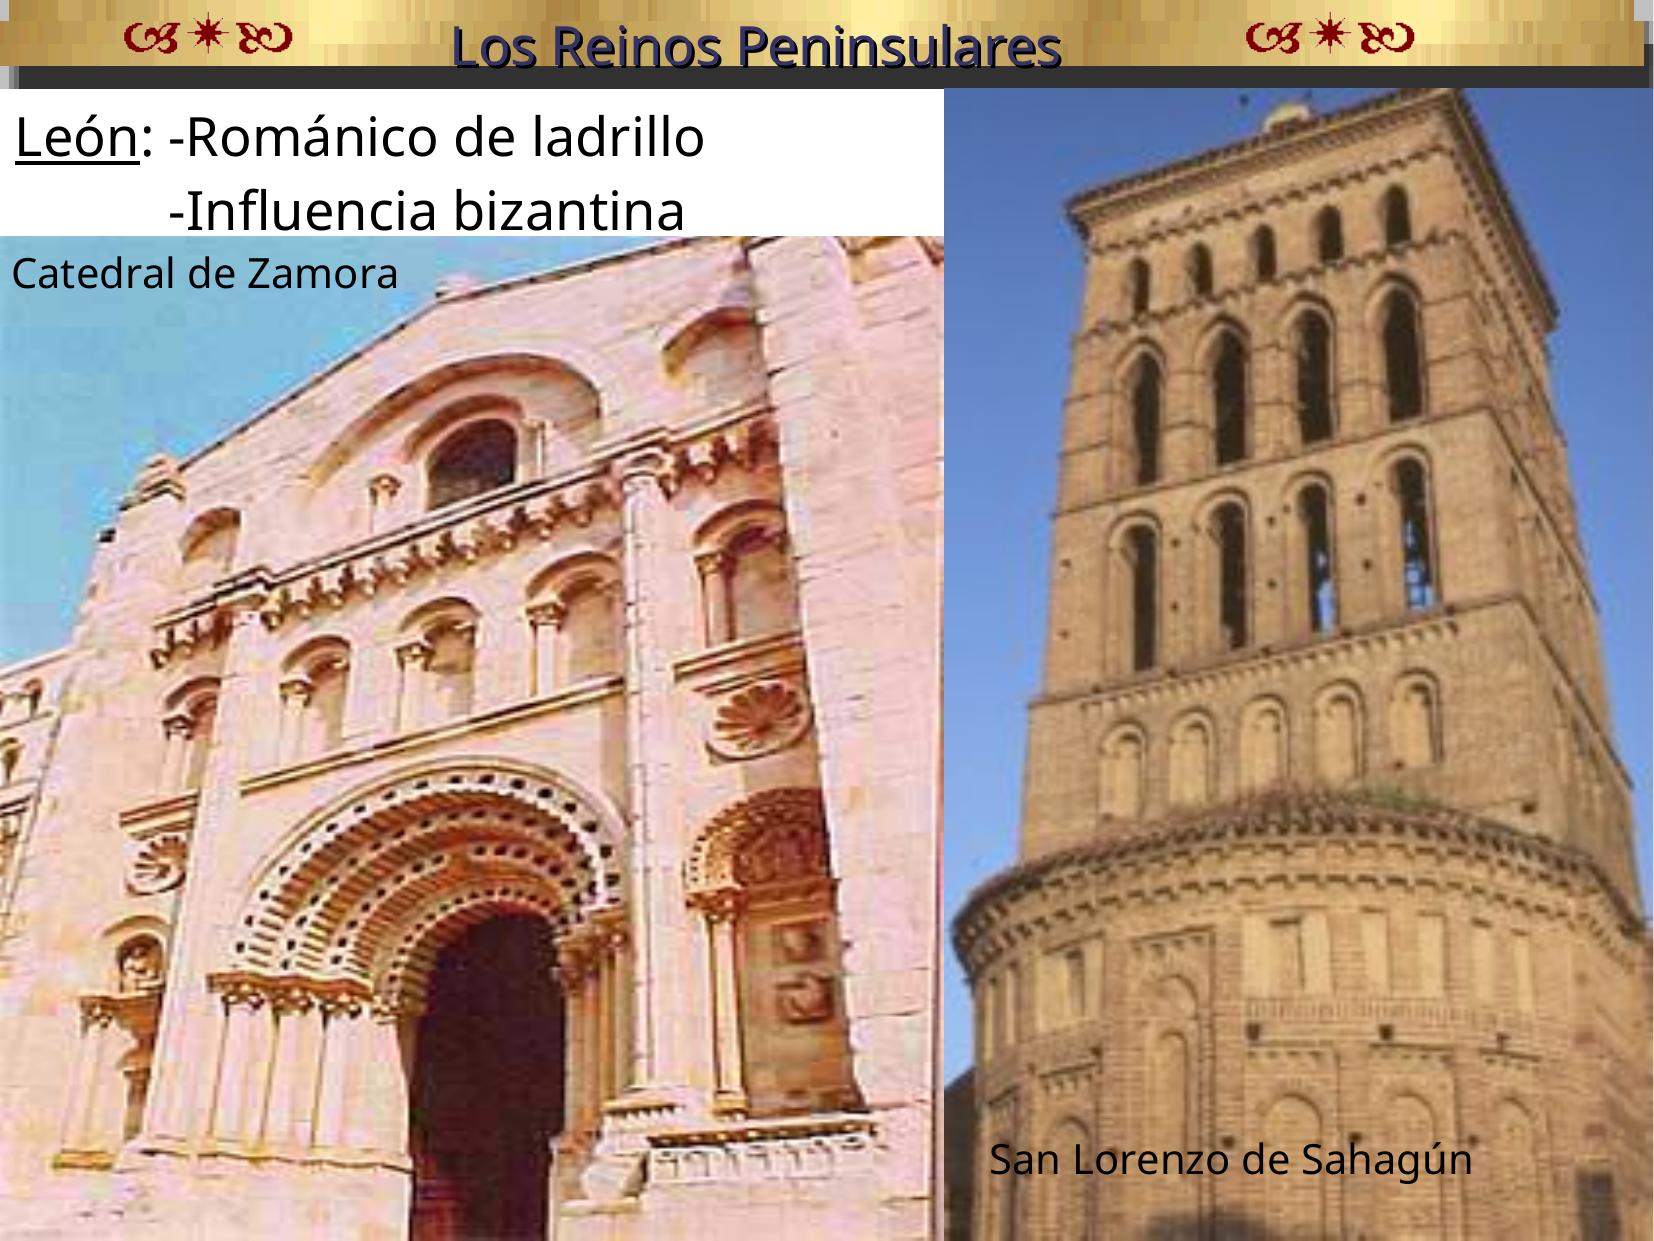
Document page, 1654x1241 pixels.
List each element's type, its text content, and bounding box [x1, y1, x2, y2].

text_box León: -Románico de ladrillo -Influencia bizantina [0, 91, 749, 237]
text_box Catedral de Zamora [0, 236, 443, 302]
text_box San Lorenzo de Sahagún [974, 1122, 1509, 1188]
picture [0, 0, 1654, 1241]
text_box Los Reinos Peninsulares [435, 0, 1063, 80]
